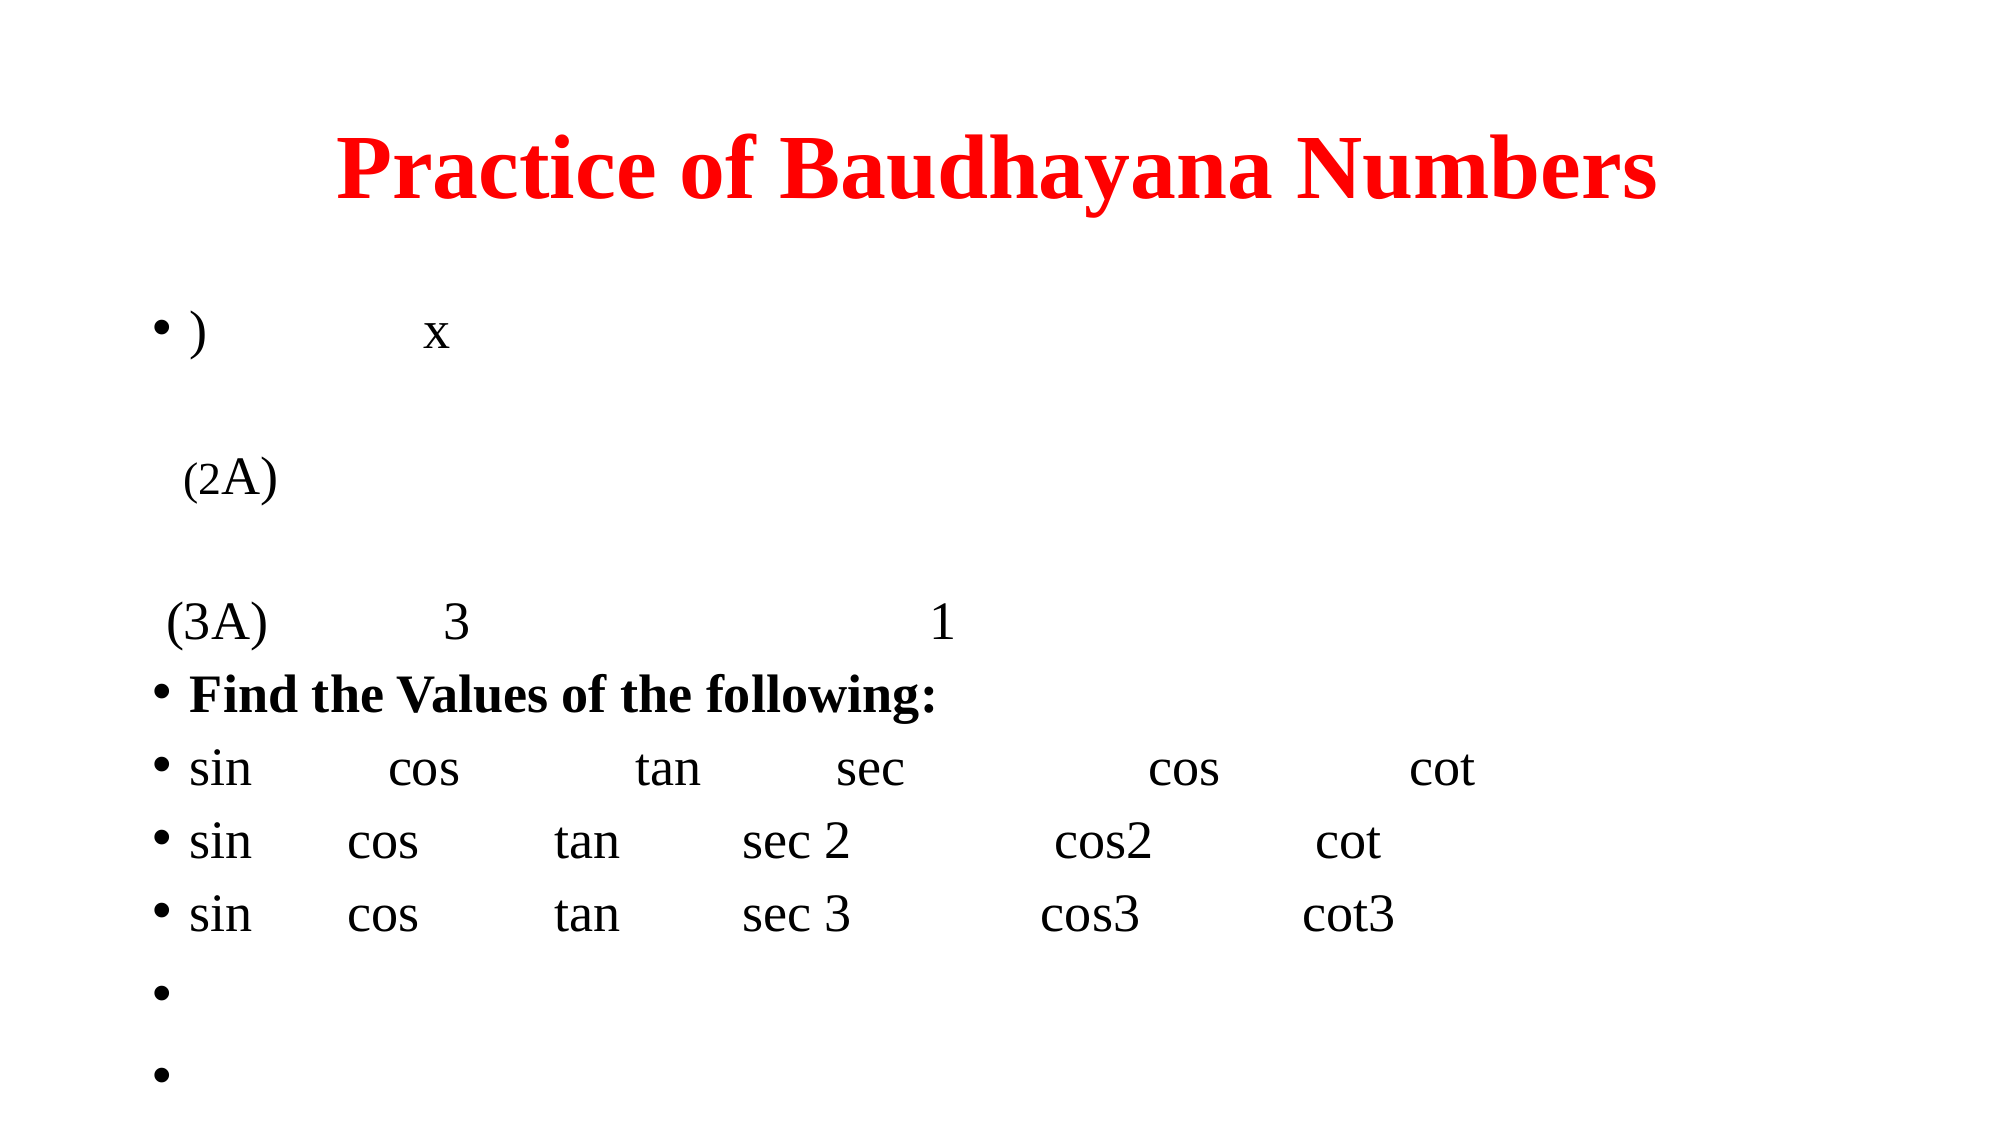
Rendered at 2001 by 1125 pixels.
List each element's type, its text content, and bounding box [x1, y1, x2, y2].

list ) x (2A) (3A) 3 1 Find the Values of the following: sin cos tan sec cos cot sin cos tan sec 2 cos2 cot sin cos tan sec 3 cos3 cot3 [137, 299, 1863, 1014]
title Practice of Baudhayana Numbers [137, 59, 1863, 278]
